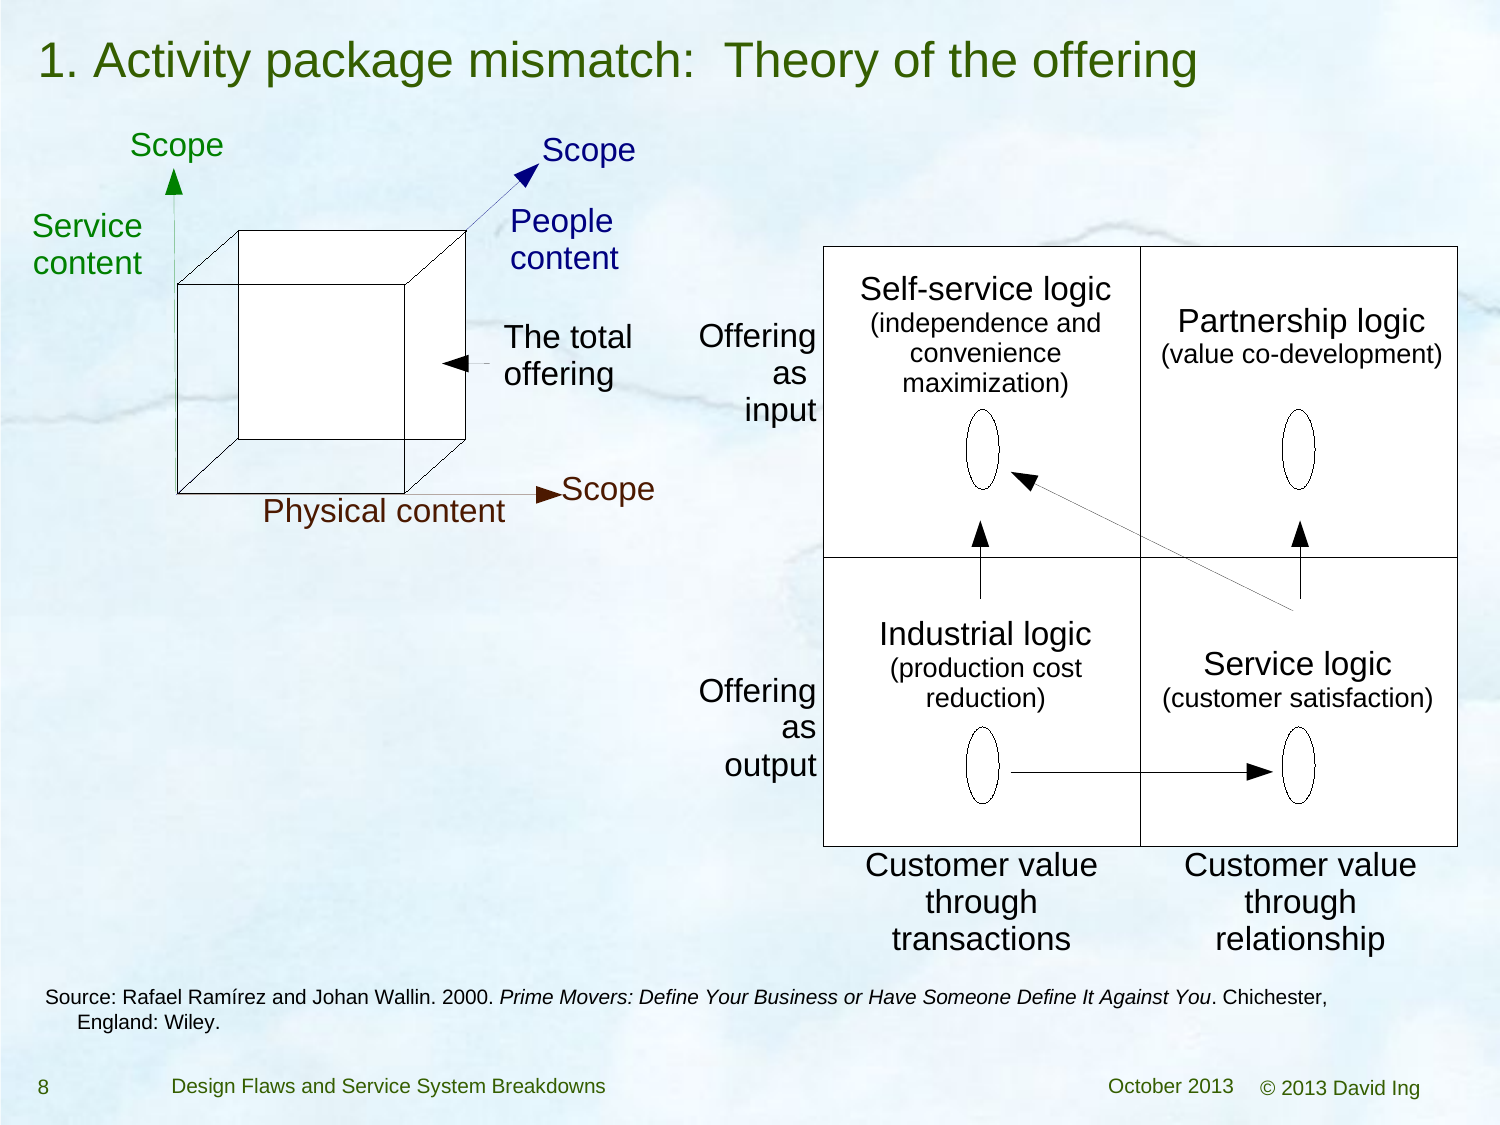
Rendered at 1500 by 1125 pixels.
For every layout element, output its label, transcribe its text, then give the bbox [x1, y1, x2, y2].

text_box Service content [2, 199, 173, 289]
text_box Physical content [211, 484, 557, 537]
text_box [238, 230, 466, 440]
text_box Physical content [211, 484, 404, 493]
text_box Customer value through relationship [1141, 839, 1461, 966]
text_box Self-service logic (independence and convenience maximization) [826, 263, 1146, 406]
text_box Industrial logic (production cost reduction) [826, 608, 1146, 721]
text_box [823, 377, 1458, 839]
text_box Service logic (customer satisfaction) [1138, 638, 1457, 721]
text_box The total offering [488, 308, 650, 400]
text_box Customer value through transactions [823, 839, 1141, 966]
text_box Scope [546, 462, 676, 515]
text_box Offering as output [683, 664, 832, 791]
text_box People content [495, 194, 642, 284]
text_box Scope [527, 124, 656, 176]
text_box [238, 285, 404, 440]
title 1. Activity package mismatch: Theory of the offering [37, 37, 1463, 152]
text_box Scope [115, 118, 244, 171]
text_box Offering as input [683, 309, 832, 436]
picture [0, 0, 1500, 1125]
text_box [823, 246, 1458, 309]
text_box Source: Rafael Ramírez and Johan Wallin. 2000. Prime Movers: Define Your Business or Have Someone Define It Against You. Chichester, England: Wiley. - [30, 976, 1427, 1052]
text_box Partnership logic (value co-development) [1142, 294, 1461, 377]
